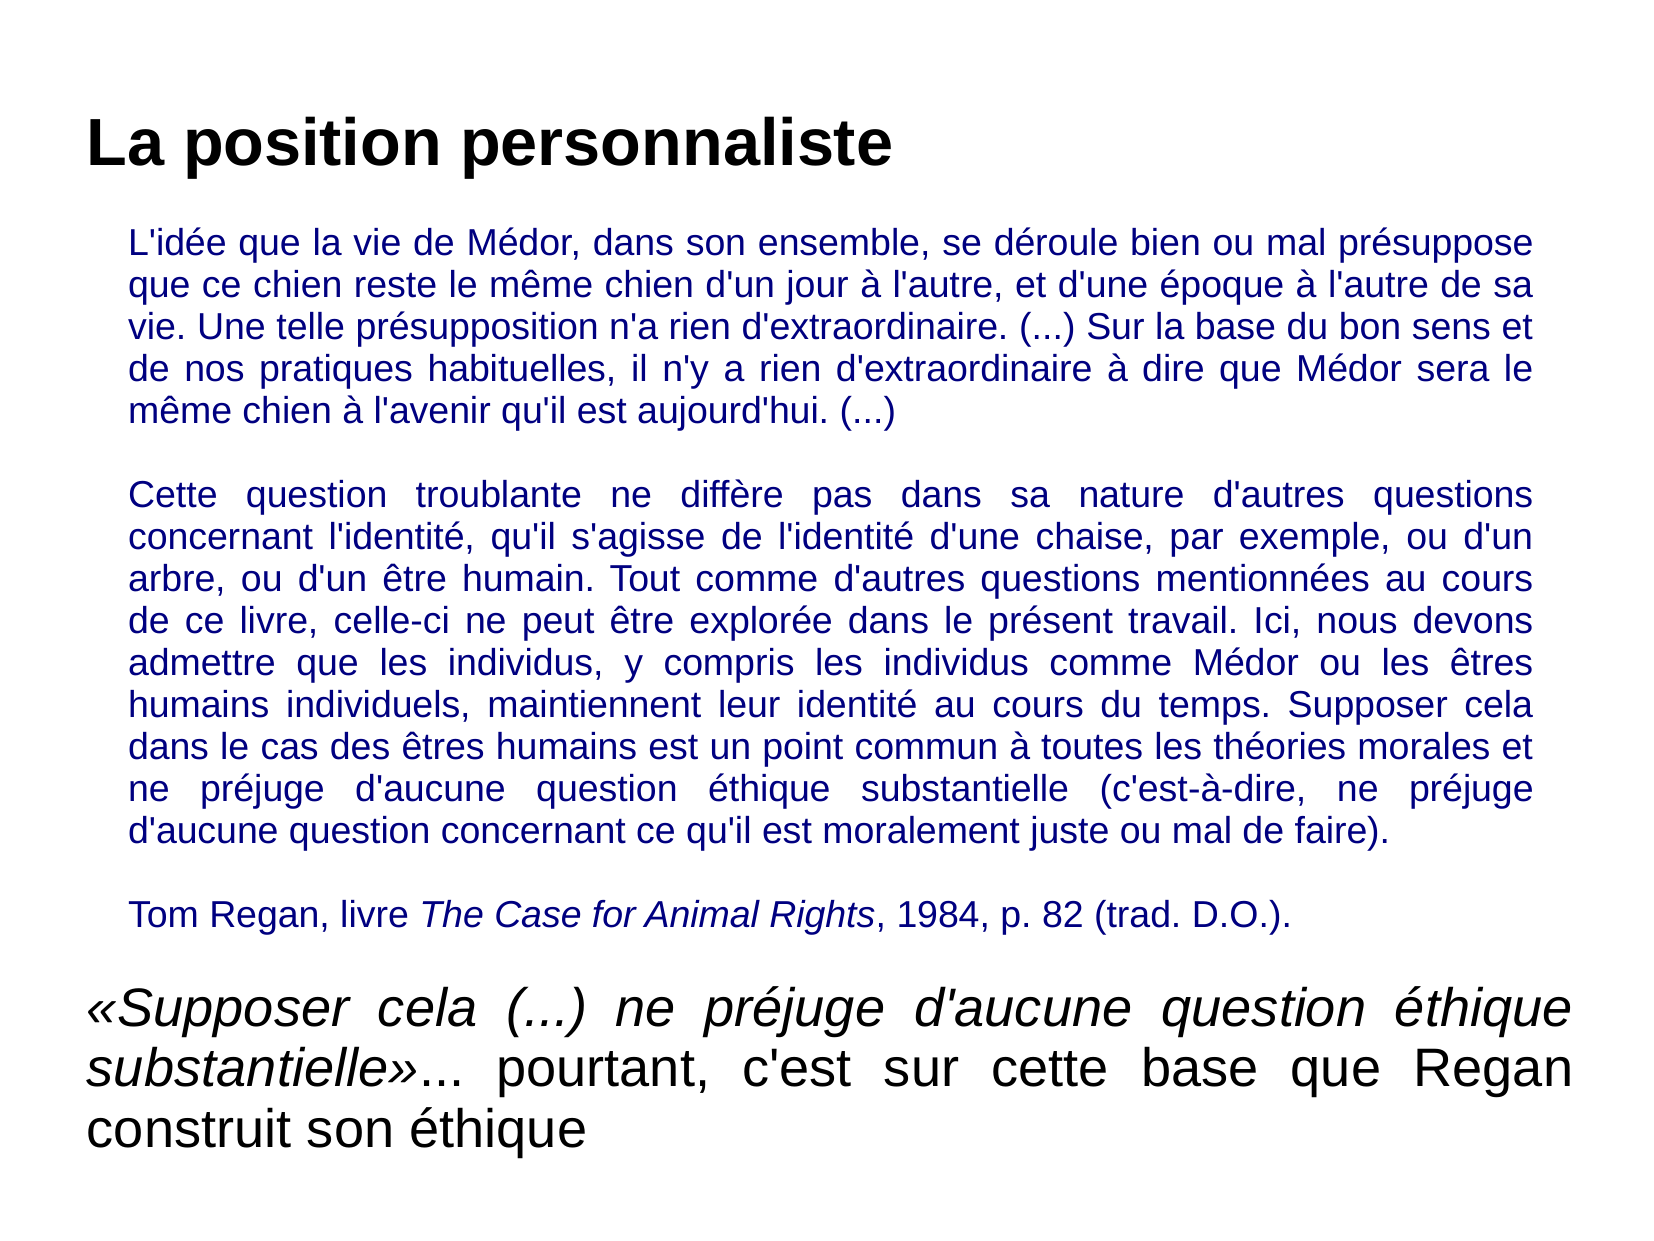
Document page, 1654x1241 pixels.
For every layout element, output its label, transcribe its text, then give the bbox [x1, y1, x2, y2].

text_box La position personnaliste L'idée que la vie de Médor, dans son ensemble, se déroule bien ou mal présuppose que ce chien reste le même chien d'un jour à l'autre, et d'une époque à l'autre de sa vie. Une telle présupposition n'a rien d'extraordinaire. (...) Sur la base du bon sens et de nos pratiques habituelles, il n'y a rien d'extraordinaire à dire que Médor sera le même chien à l'avenir qu'il est aujourd'hui. (...) Cette question troublante ne diffère pas dans sa nature d'autres questions concernant l'identité, qu'il s'agisse de l'identité d'une chaise, par exemple, ou d'un arbre, ou d'un être humain. Tout comme d'autres questions mentionnées au cours de ce livre, celle-ci ne peut être explorée dans le présent travail. Ici, nous devons admettre que les individus, y compris les individus comme Médor ou les êtres humains individuels, maintiennent leur identité au cours du temps. Supposer cela dans le cas des êtres humains est un point commun à toutes les théories morales et ne préjuge d'aucune question éthique substantielle (c'est-à-dire, ne préjuge d'aucune question concernant ce qu'il est moralement juste ou mal de faire). Tom Regan, livre The Case for Animal Rights, 1984, p. 82 (trad. D.O.). «Supposer cela (...) ne préjuge d'aucune question éthique substantielle»... pourtant, c'est sur cette base que Regan construit son éthique [86, 104, 1576, 1159]
